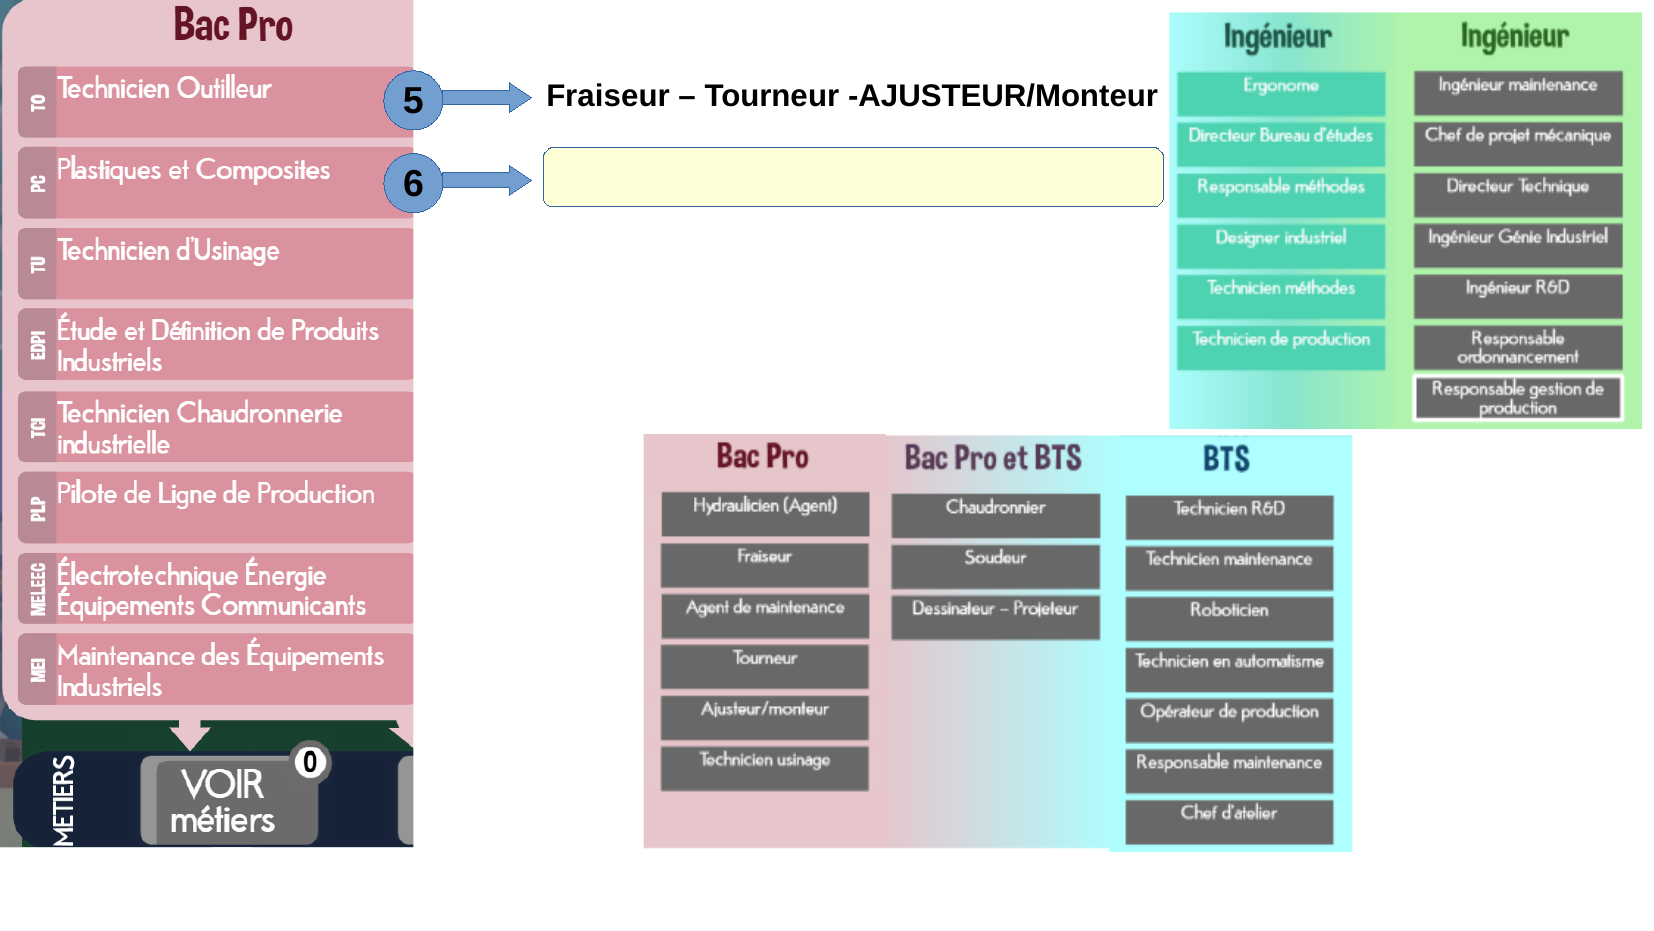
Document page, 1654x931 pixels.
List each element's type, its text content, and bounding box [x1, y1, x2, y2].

text_box 5 [383, 70, 443, 130]
picture [0, 0, 414, 857]
text_box [442, 165, 532, 196]
text_box 6 [383, 153, 443, 213]
text_box [543, 147, 1164, 207]
picture [643, 434, 1353, 852]
picture [1169, 11, 1642, 429]
text_box Fraiseur – Tourneur -AJUSTEUR/Monteur [531, 70, 1182, 130]
text_box [442, 82, 532, 113]
